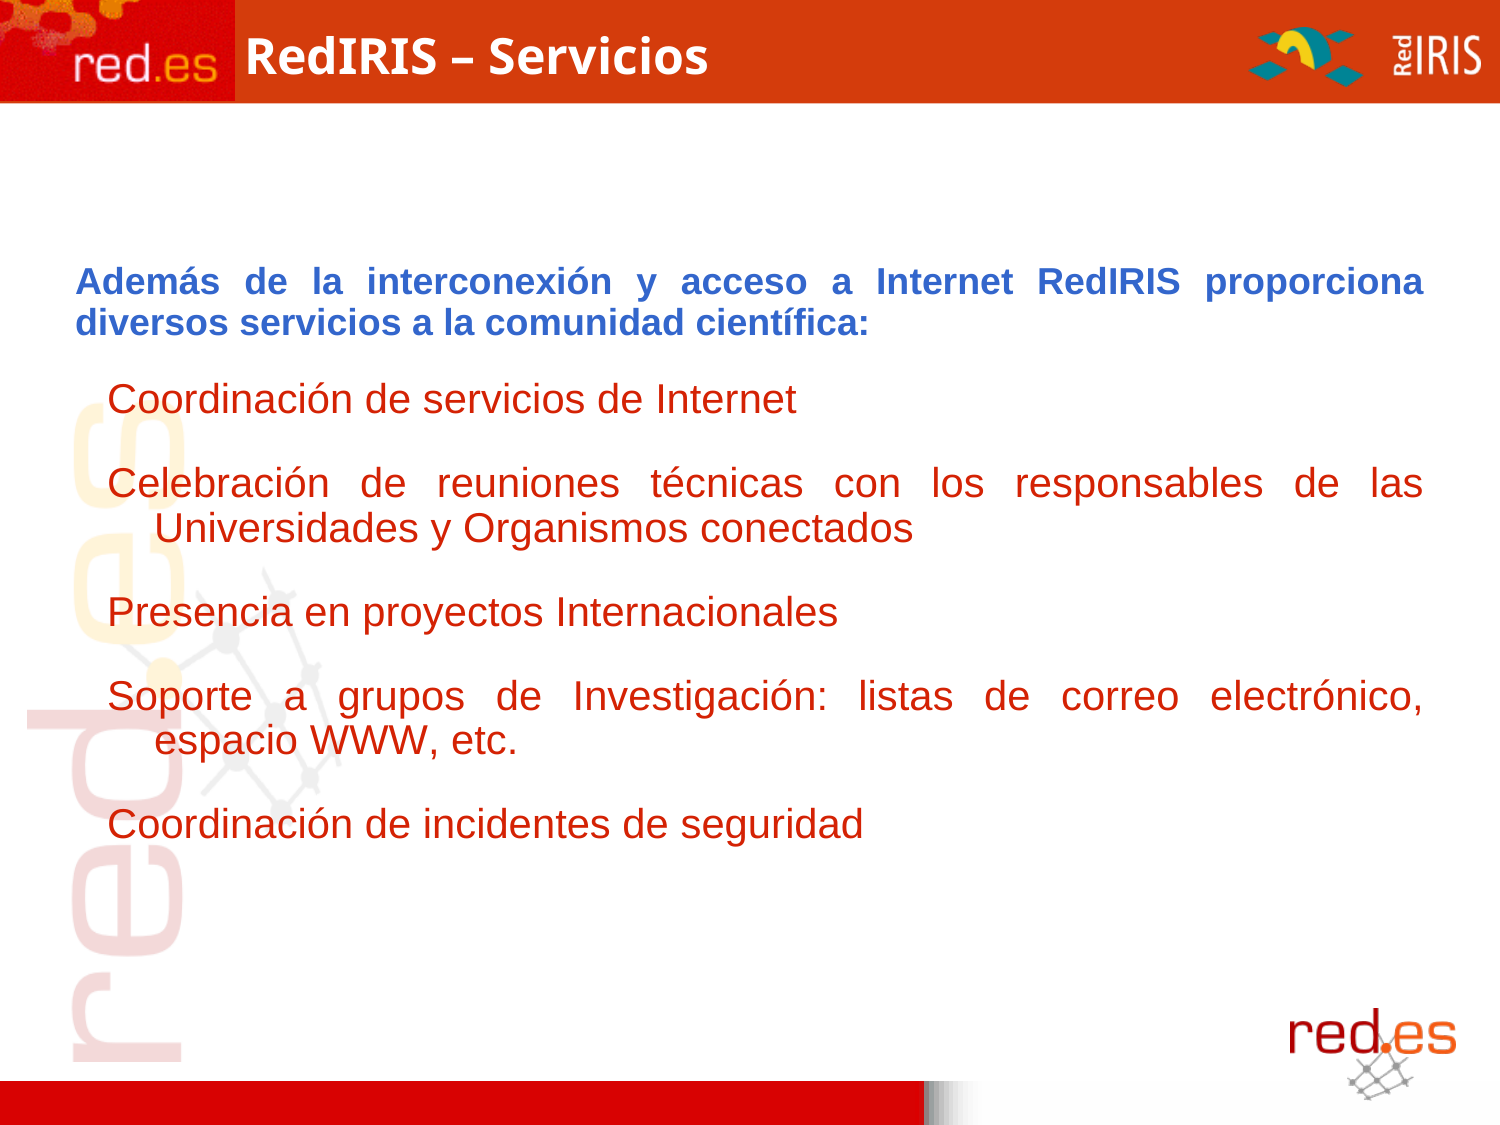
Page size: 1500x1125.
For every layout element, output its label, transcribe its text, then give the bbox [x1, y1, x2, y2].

list Además de la interconexión y acceso a Internet RedIRIS proporciona diversos servicios a la comunidad científica: Coordinación de servicios de Internet Celebración de reuniones técnicas con los responsables de las Universidades y Organismos conectados Presencia en proyectos Internacionales Soporte a grupos de Investigación: listas de correo electrónico, espacio WWW, etc. Coordinación de incidentes de seguridad [75, 262, 1425, 1005]
picture [0, 0, 235, 101]
picture [1412, 27, 1481, 87]
title RedIRIS – Servicios [244, 16, 1412, 96]
picture [27, 400, 345, 1062]
picture [0, 1008, 1500, 1125]
